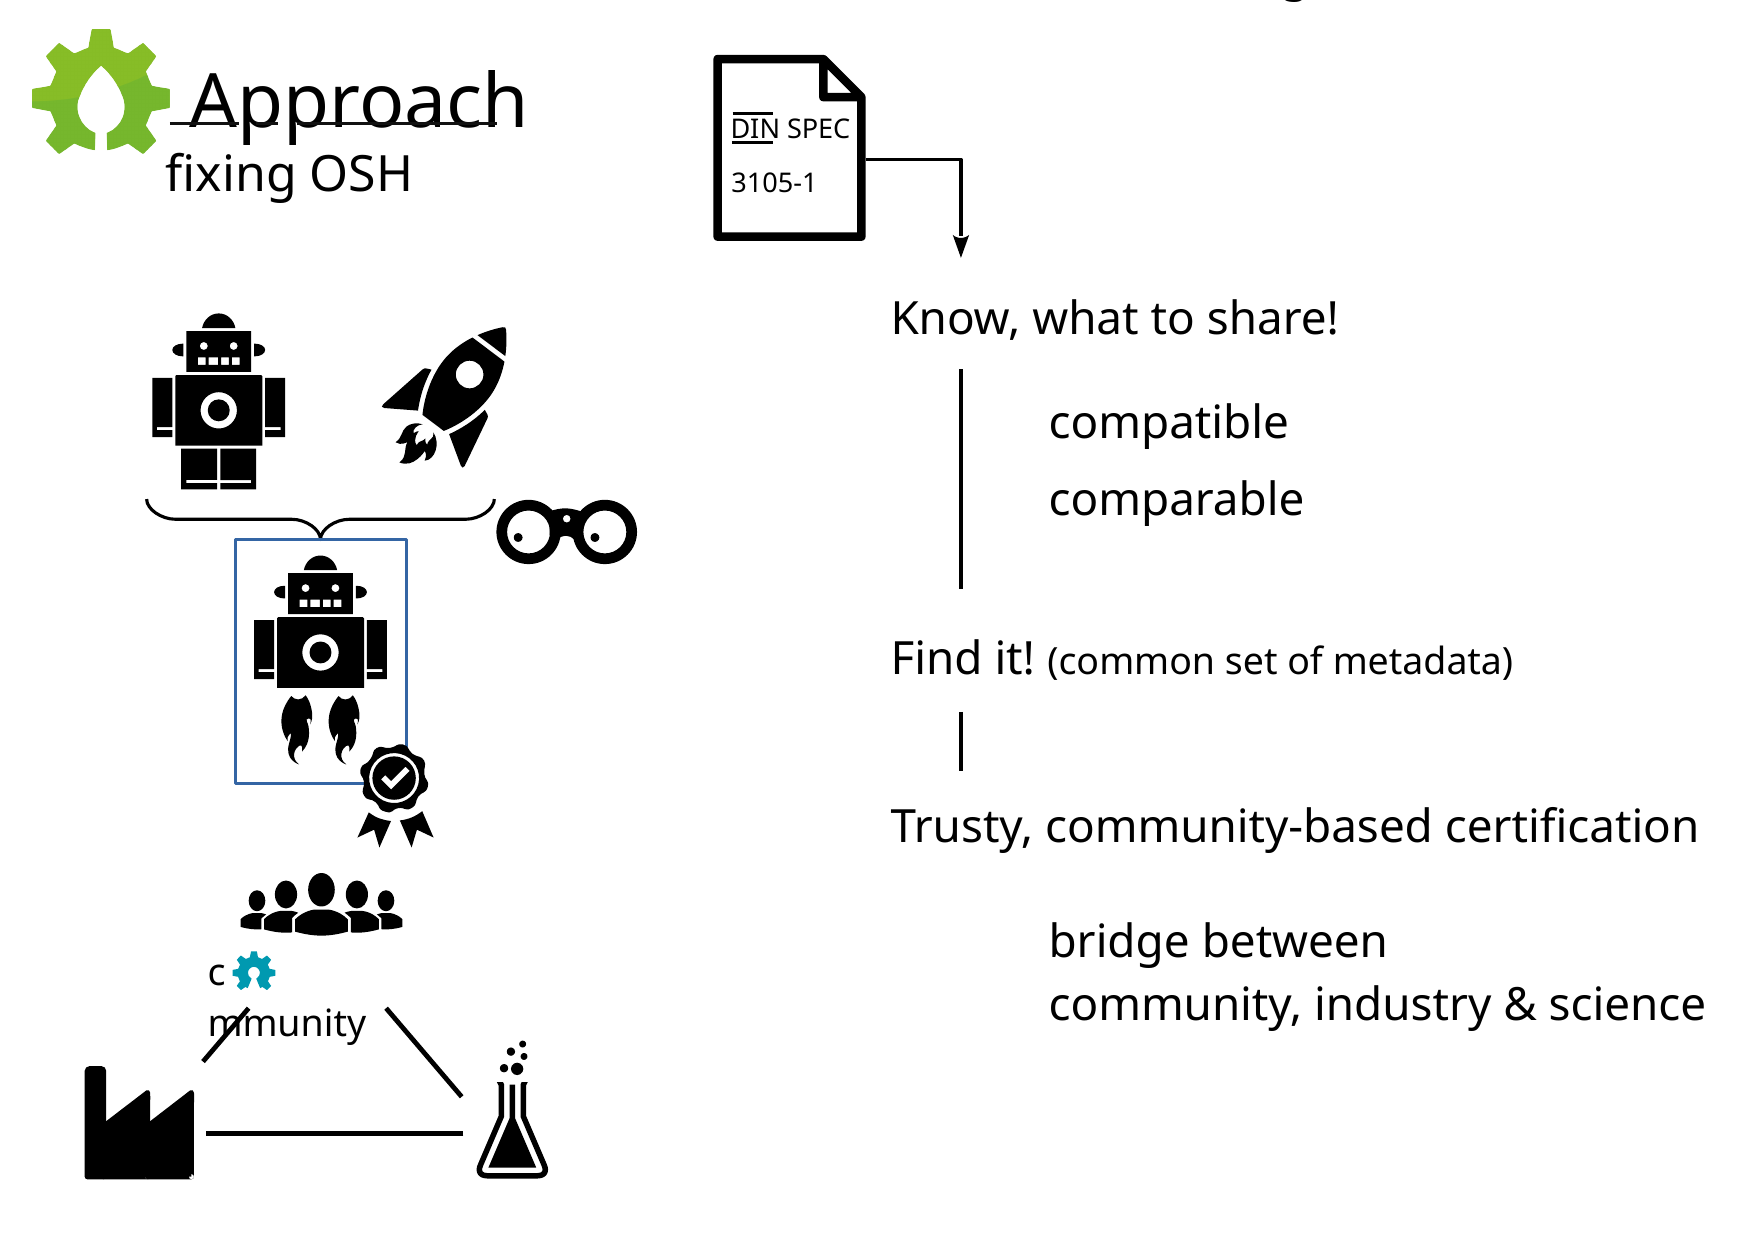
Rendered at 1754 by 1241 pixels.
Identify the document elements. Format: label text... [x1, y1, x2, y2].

text_box [590, 533, 600, 542]
picture [84, 1066, 195, 1180]
picture [381, 327, 507, 468]
text_box fixing OSH [151, 130, 443, 204]
picture [150, 311, 288, 492]
text_box compatible [1033, 382, 1275, 450]
picture [713, 54, 866, 241]
text_box common ground of what needs to be shared [1063, 0, 1754, 4]
text_box Find it! (common set of metadata) [875, 618, 1517, 687]
picture [495, 499, 638, 565]
text_box bridge between community, industry & science [1033, 901, 1754, 1022]
text_box Approach [174, 40, 718, 143]
picture [32, 29, 170, 154]
text_box 3105-1 [716, 155, 841, 204]
picture [252, 553, 389, 734]
picture [240, 872, 403, 936]
text_box Know, what to share! [875, 278, 1327, 346]
picture [328, 695, 434, 848]
text_box comparable [1033, 458, 1285, 527]
picture [475, 1039, 549, 1180]
picture [232, 951, 276, 991]
picture [281, 695, 313, 765]
text_box c mmunity [192, 938, 452, 999]
text_box DIN SPEC [715, 102, 864, 151]
text_box [279, 690, 361, 734]
text_box Trusty, community-based certification [875, 785, 1640, 854]
text_box [513, 533, 523, 542]
